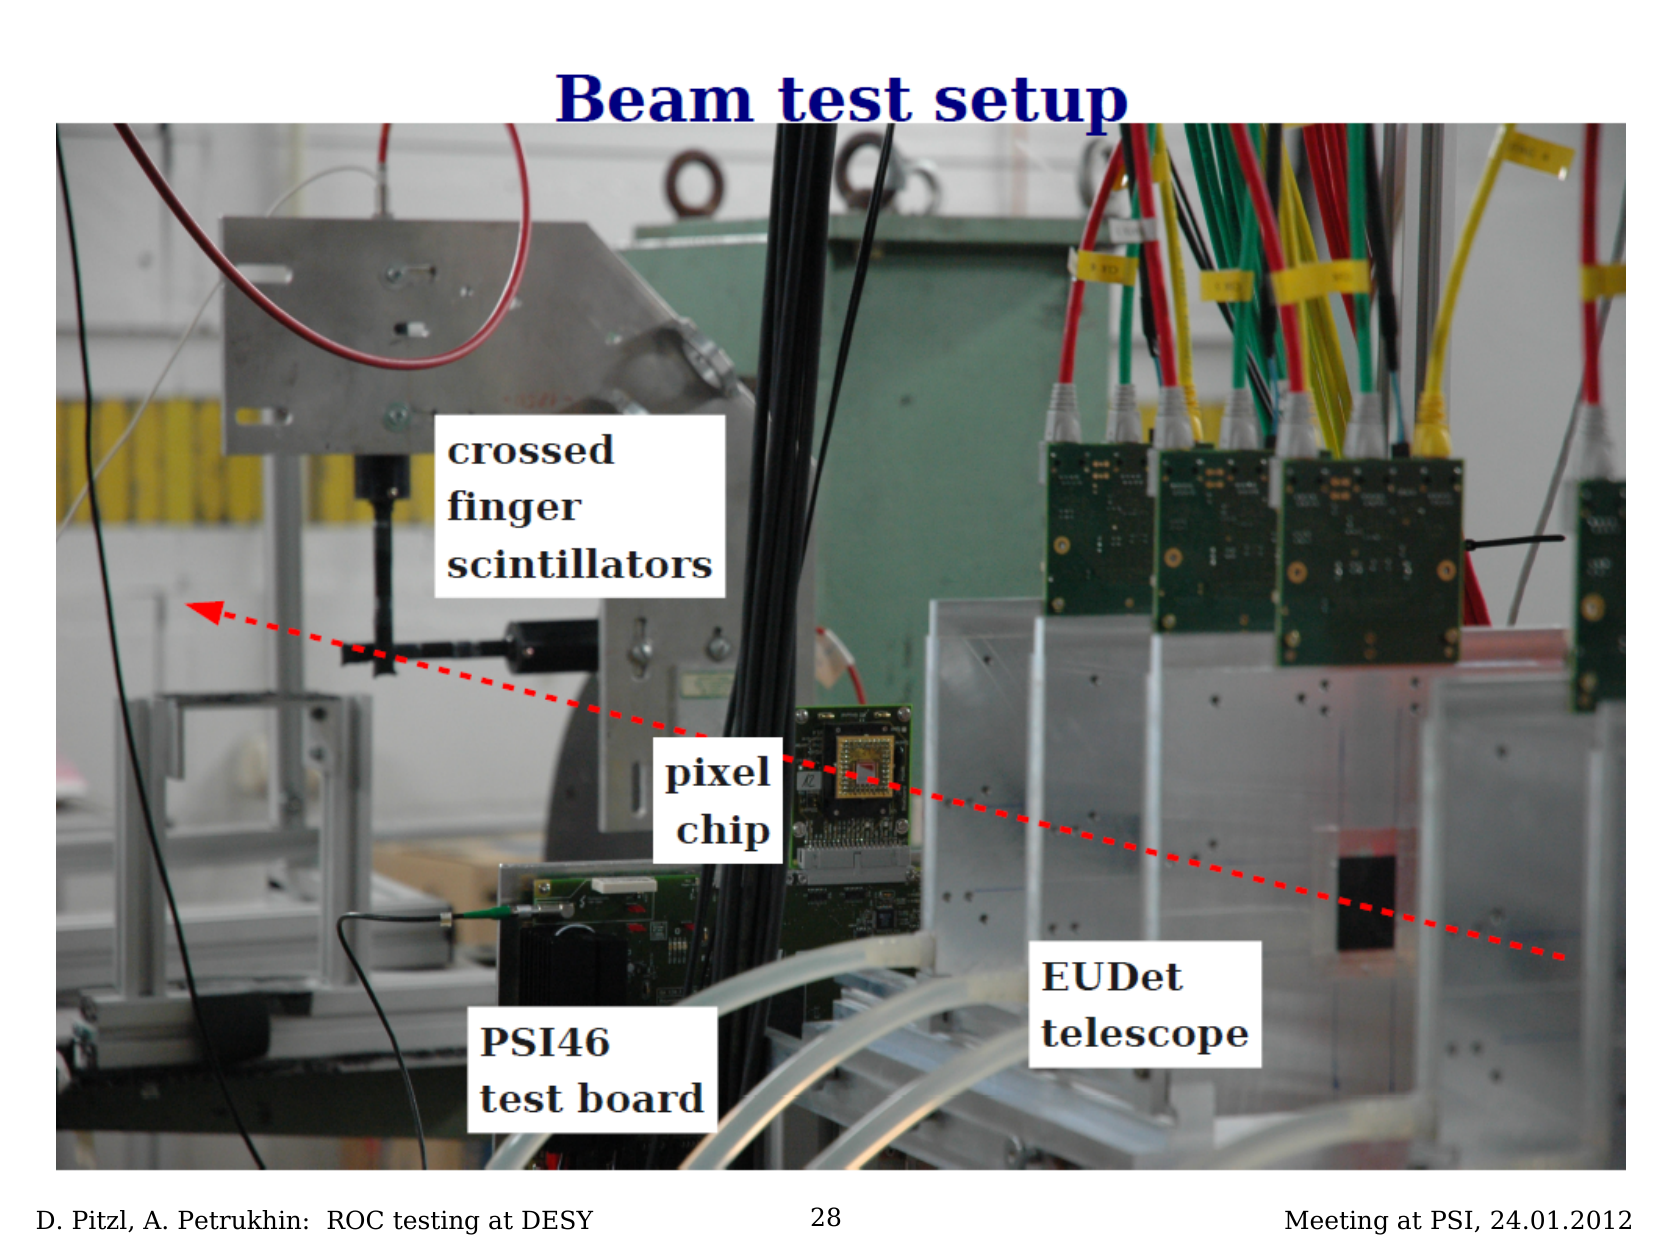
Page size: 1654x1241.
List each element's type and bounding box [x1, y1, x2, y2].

picture [56, 64, 1626, 1186]
